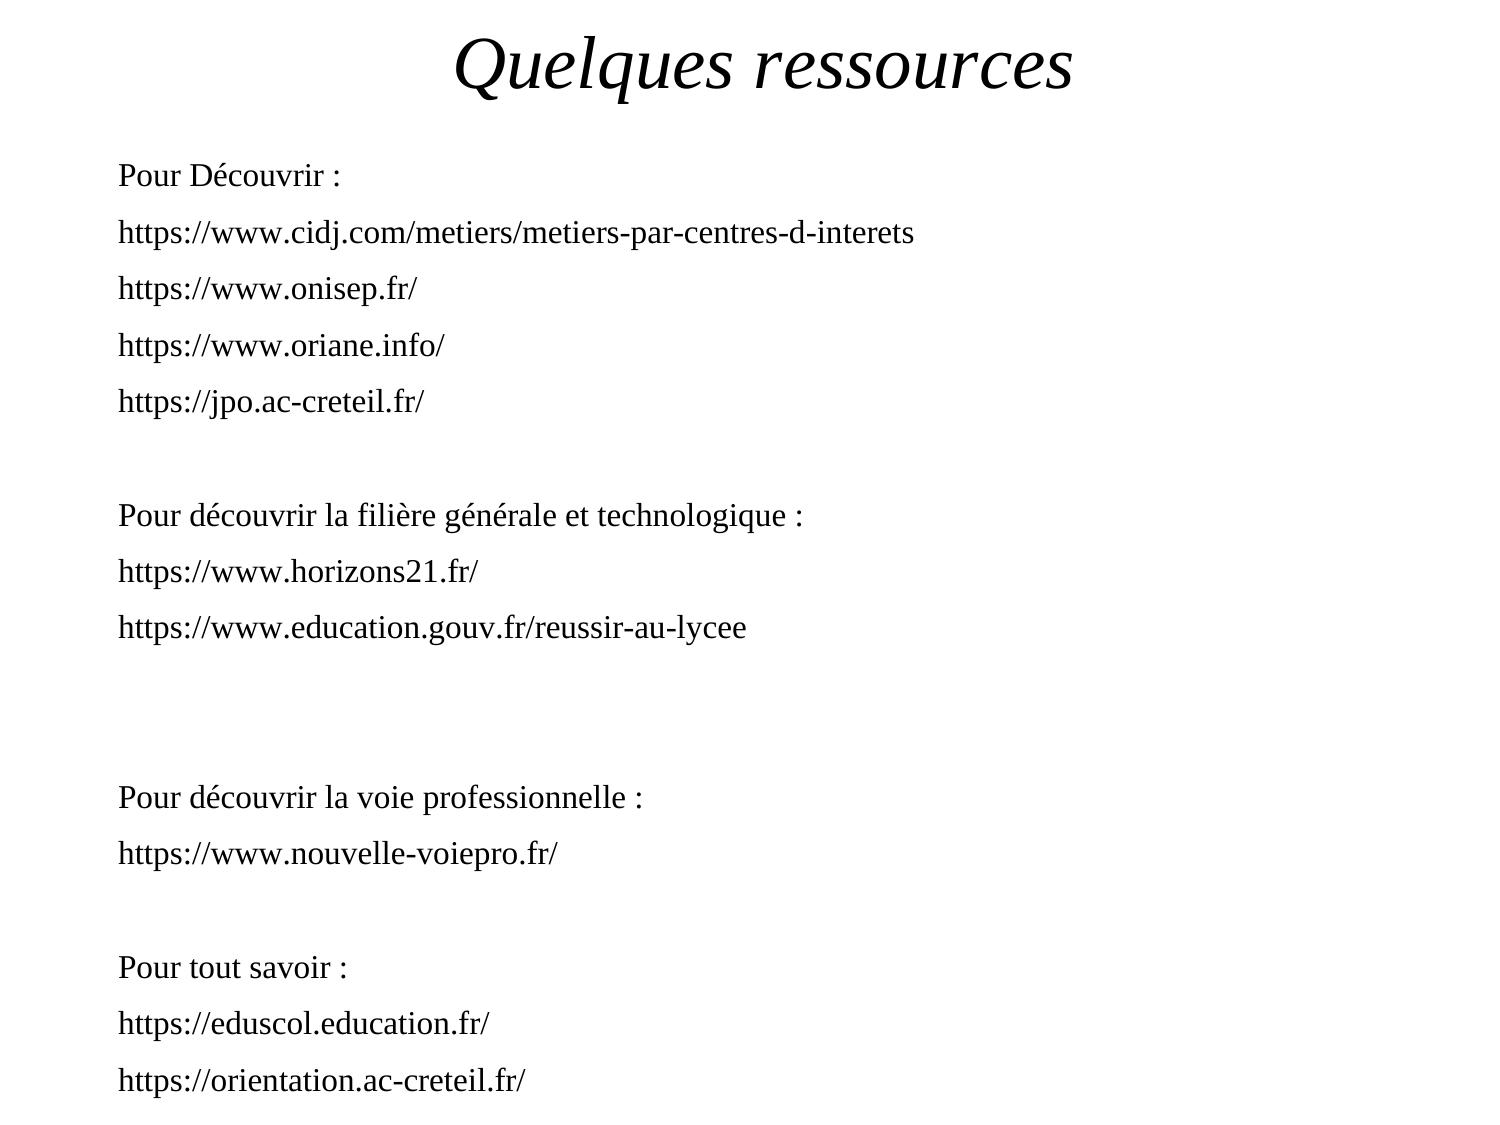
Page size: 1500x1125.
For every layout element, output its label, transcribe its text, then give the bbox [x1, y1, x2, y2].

title Quelques ressources [135, 0, 1392, 119]
list Pour Découvrir : https://www.cidj.com/metiers/metiers-par-centres-d-interets https://www.onisep.fr/ https://www.oriane.info/ https://jpo.ac-creteil.fr/ Pour découvrir la filière générale et technologique : https://www.horizons21.fr/ https://www.education.gouv.fr/reussir-au-lycee Pour découvrir la voie professionnelle : https://www.nouvelle-voiepro.fr/ Pour tout savoir : https://eduscol.education.fr/ https://orientation.ac-creteil.fr/ [47, 145, 1465, 1125]
